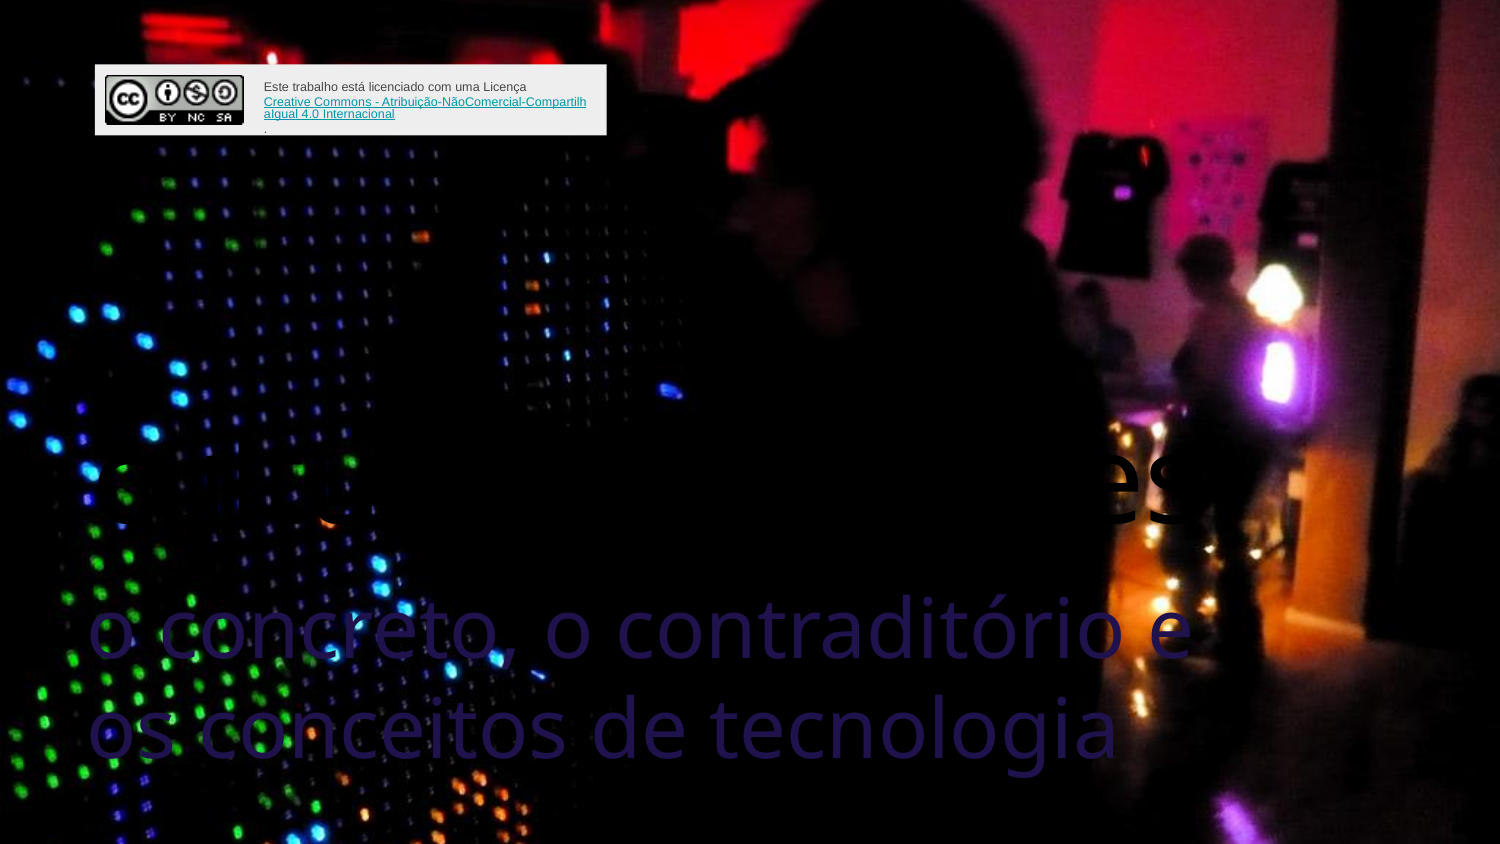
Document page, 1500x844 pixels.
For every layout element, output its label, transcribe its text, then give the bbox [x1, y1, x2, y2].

text_box o concreto, o contraditório e os conceitos de tecnologia [71, 560, 1315, 844]
text_box Este trabalho está licenciado com uma Licença Creative Commons - Atribuição-NãoComercial-CompartilhaIgual 4.0 Internacional. [248, 63, 607, 108]
subtitle cultura&interações [76, 383, 1474, 674]
text_box [94, 64, 607, 136]
picture [0, 0, 1500, 844]
